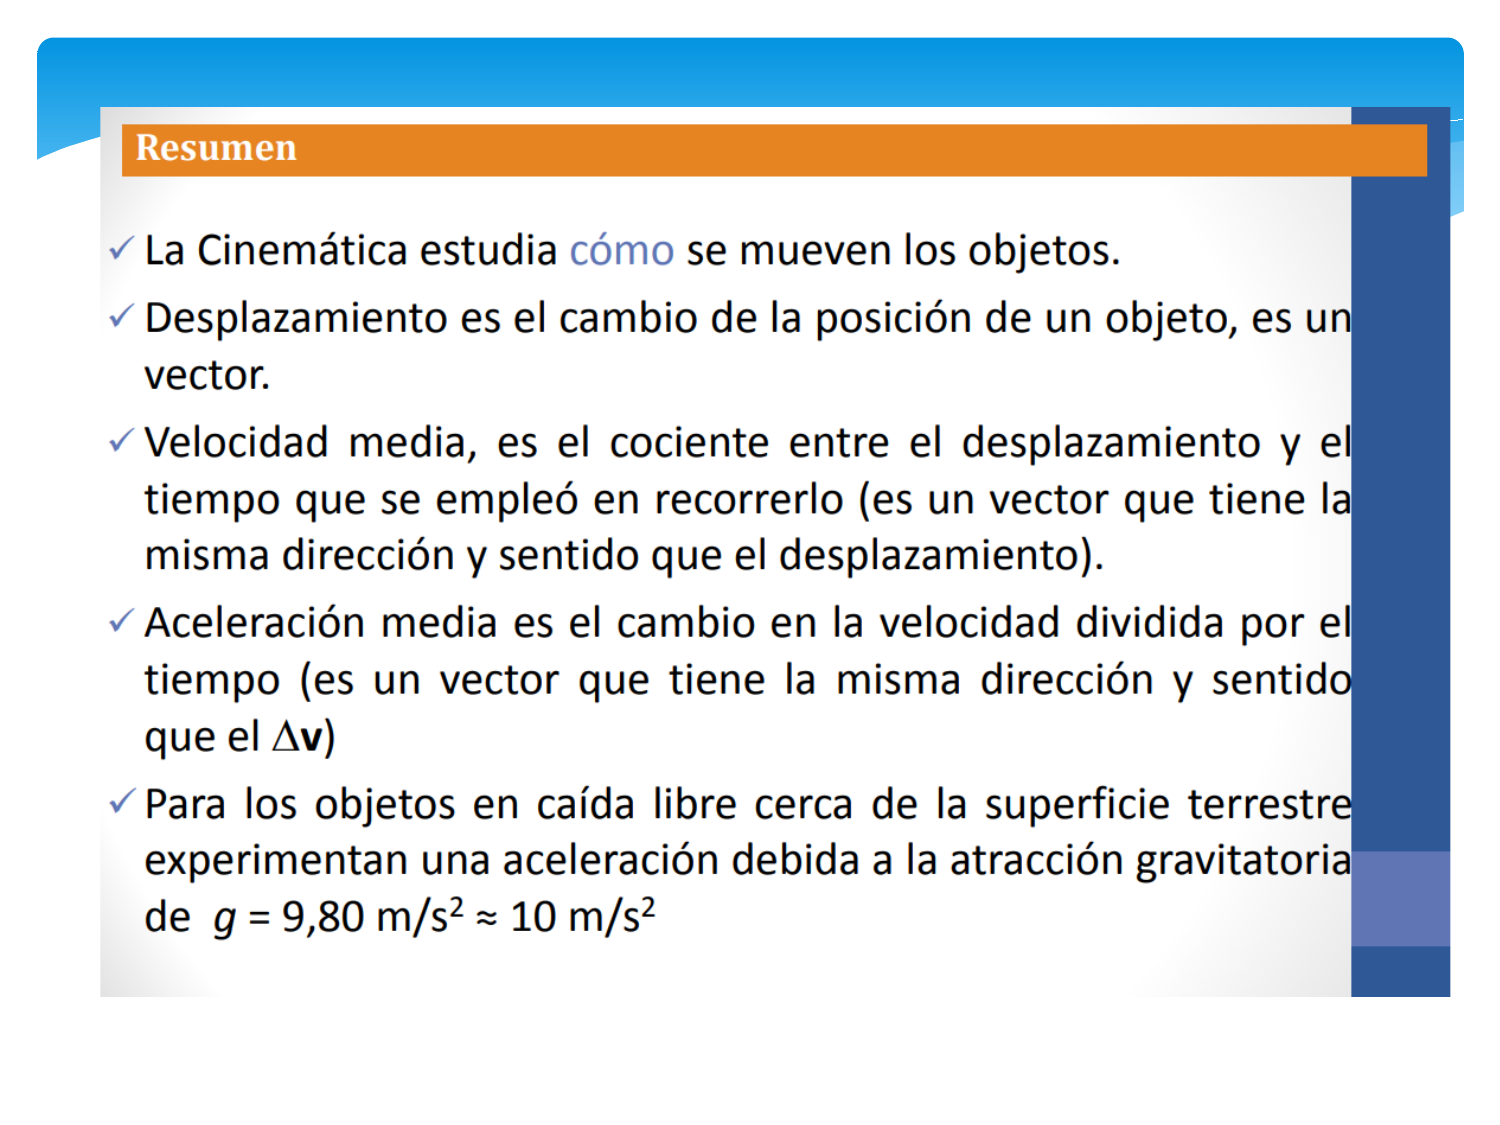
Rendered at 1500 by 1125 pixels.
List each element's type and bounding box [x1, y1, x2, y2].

picture [100, 107, 1451, 997]
